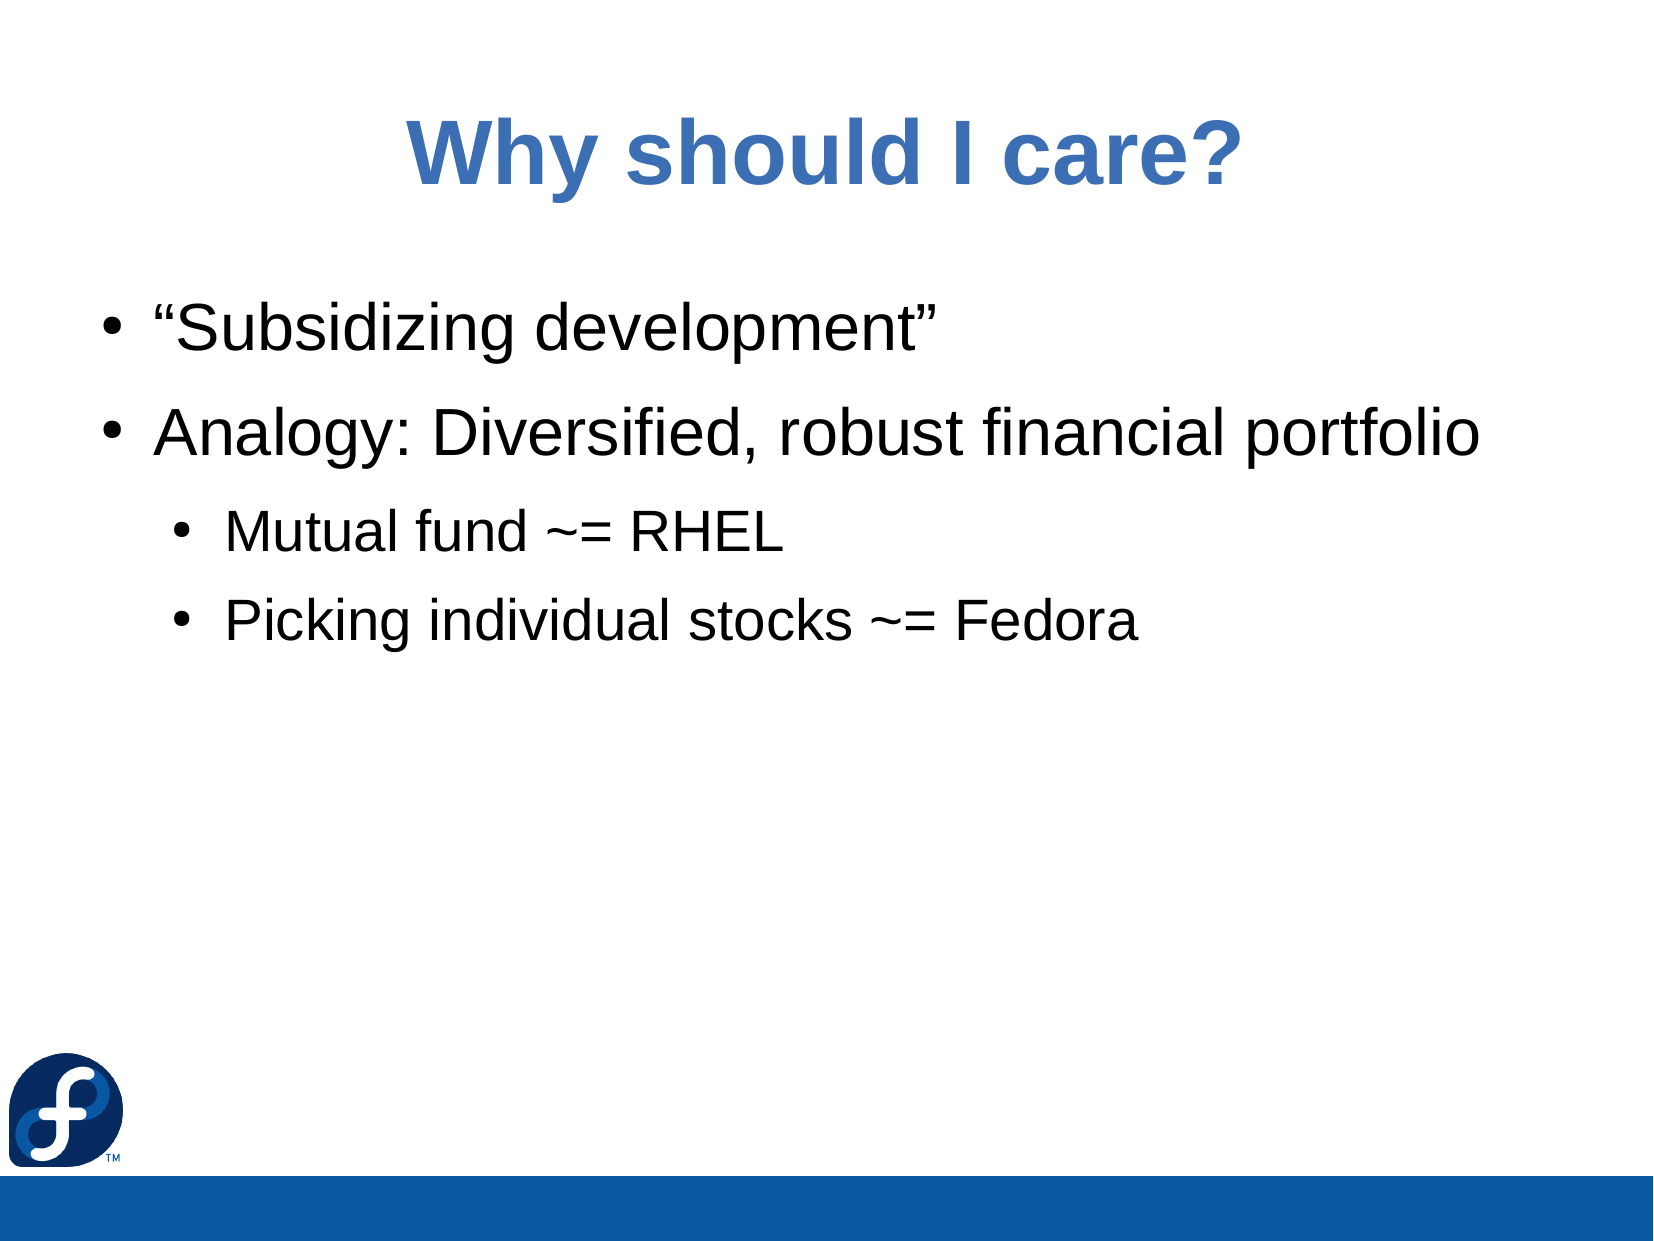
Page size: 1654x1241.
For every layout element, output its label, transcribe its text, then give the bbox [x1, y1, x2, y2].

list “Subsidizing development” Analogy: Diversified, robust financial portfolio Mutual fund ~= RHEL Picking individual stocks ~= Fedora [82, 290, 1571, 1109]
picture [0, 1176, 1654, 1241]
title Why should I care? [82, 49, 1571, 257]
picture [9, 1053, 123, 1167]
